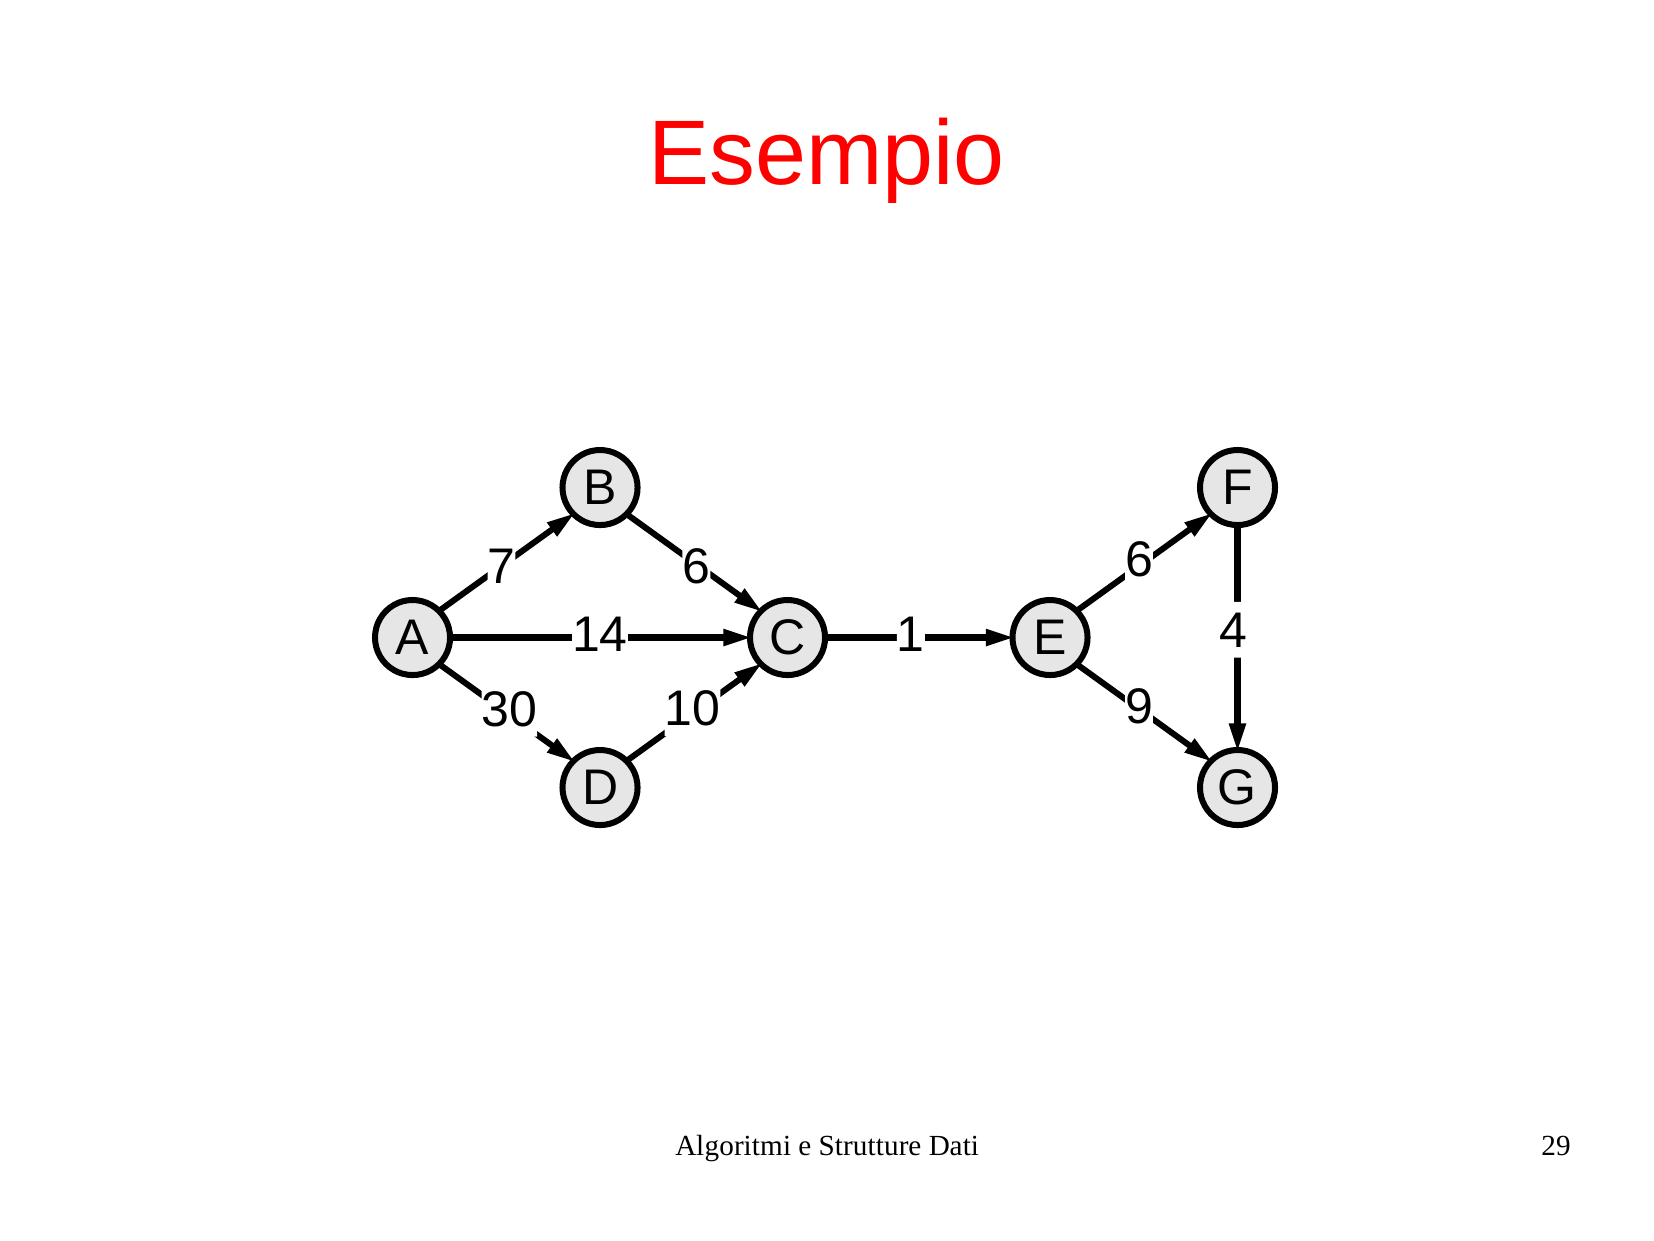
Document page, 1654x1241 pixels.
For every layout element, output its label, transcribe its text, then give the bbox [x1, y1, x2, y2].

text_box C [750, 600, 825, 676]
text_box 6 [682, 538, 711, 595]
text_box 4 [1219, 601, 1248, 658]
text_box D [562, 750, 638, 826]
text_box 7 [487, 538, 516, 595]
title Esempio [82, 49, 1571, 257]
text_box A [375, 600, 450, 676]
text_box 9 [1125, 678, 1153, 735]
text_box F [1200, 450, 1276, 525]
text_box E [1012, 600, 1088, 676]
text_box 10 [664, 680, 721, 736]
text_box 6 [1125, 530, 1153, 587]
text_box 30 [481, 680, 538, 737]
text_box B [562, 450, 638, 526]
text_box 1 [896, 605, 925, 662]
text_box G [1200, 750, 1276, 826]
text_box 14 [572, 605, 628, 662]
